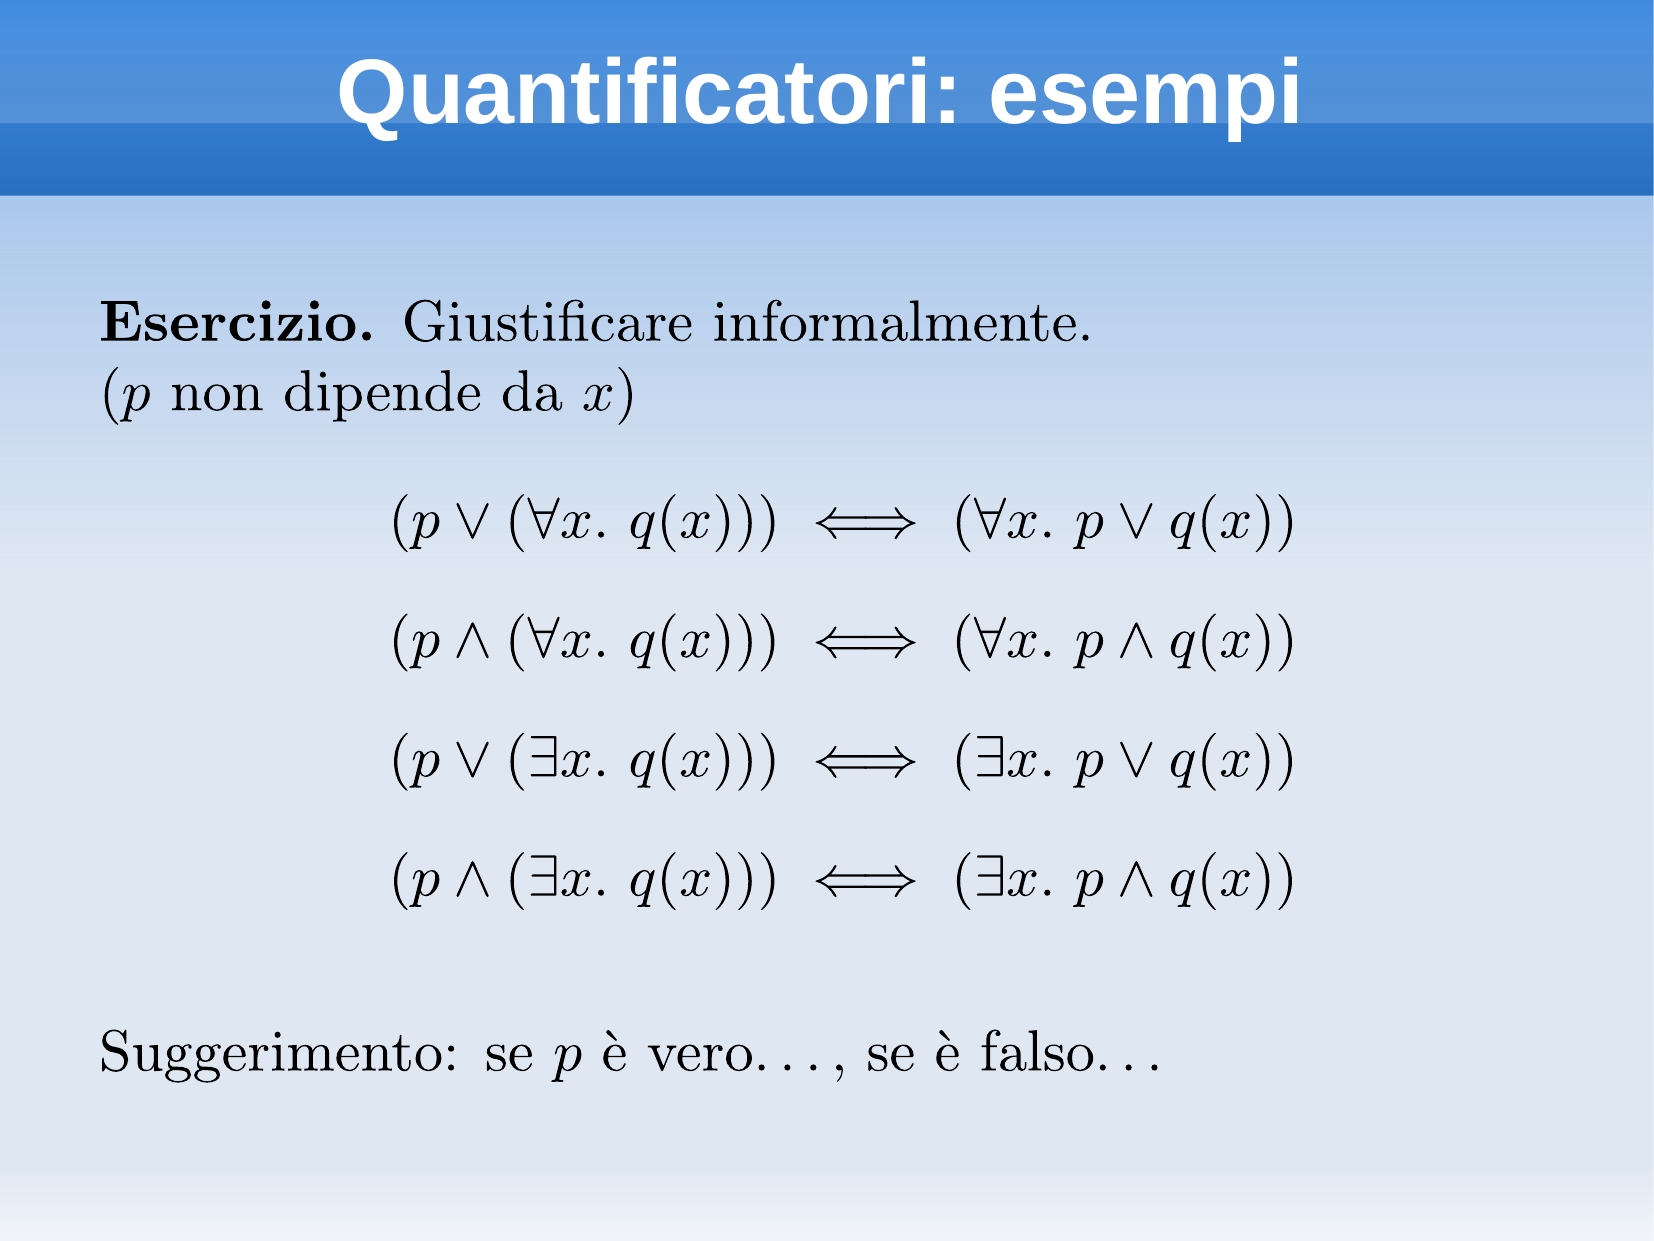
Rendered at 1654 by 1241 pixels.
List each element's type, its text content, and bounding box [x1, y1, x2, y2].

text_box [98, 299, 1298, 1083]
title Quantificatori: esempi [76, 0, 1565, 196]
picture [0, 0, 1654, 1241]
